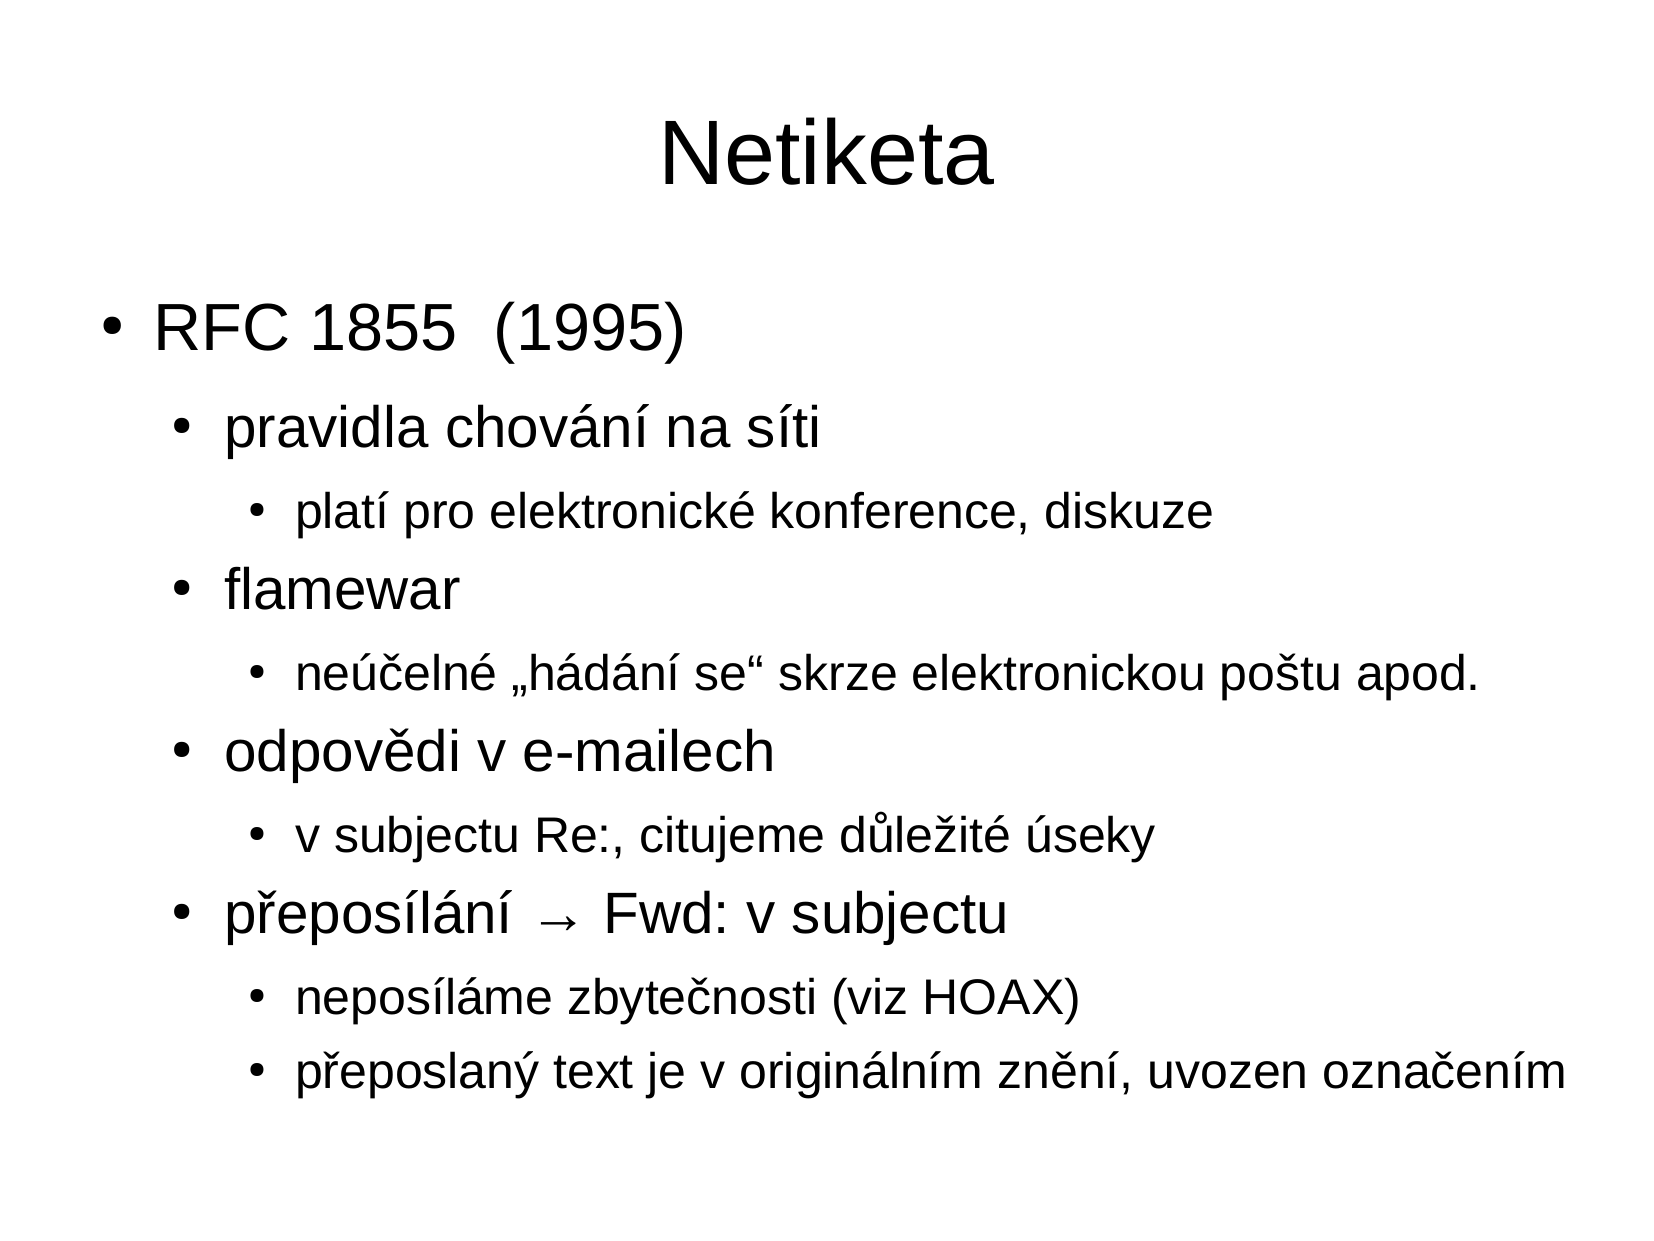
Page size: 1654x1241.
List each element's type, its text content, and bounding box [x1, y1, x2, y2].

list RFC 1855 (1995) pravidla chování na síti platí pro elektronické konference, diskuze flamewar neúčelné „hádání se“ skrze elektronickou poštu apod. odpovědi v e-mailech v subjectu Re:, citujeme důležité úseky přeposílání → Fwd: v subjectu neposíláme zbytečnosti (viz HOAX) přeposlaný text je v originálním znění, uvozen označením [82, 290, 1571, 1152]
title Netiketa [82, 49, 1571, 257]
